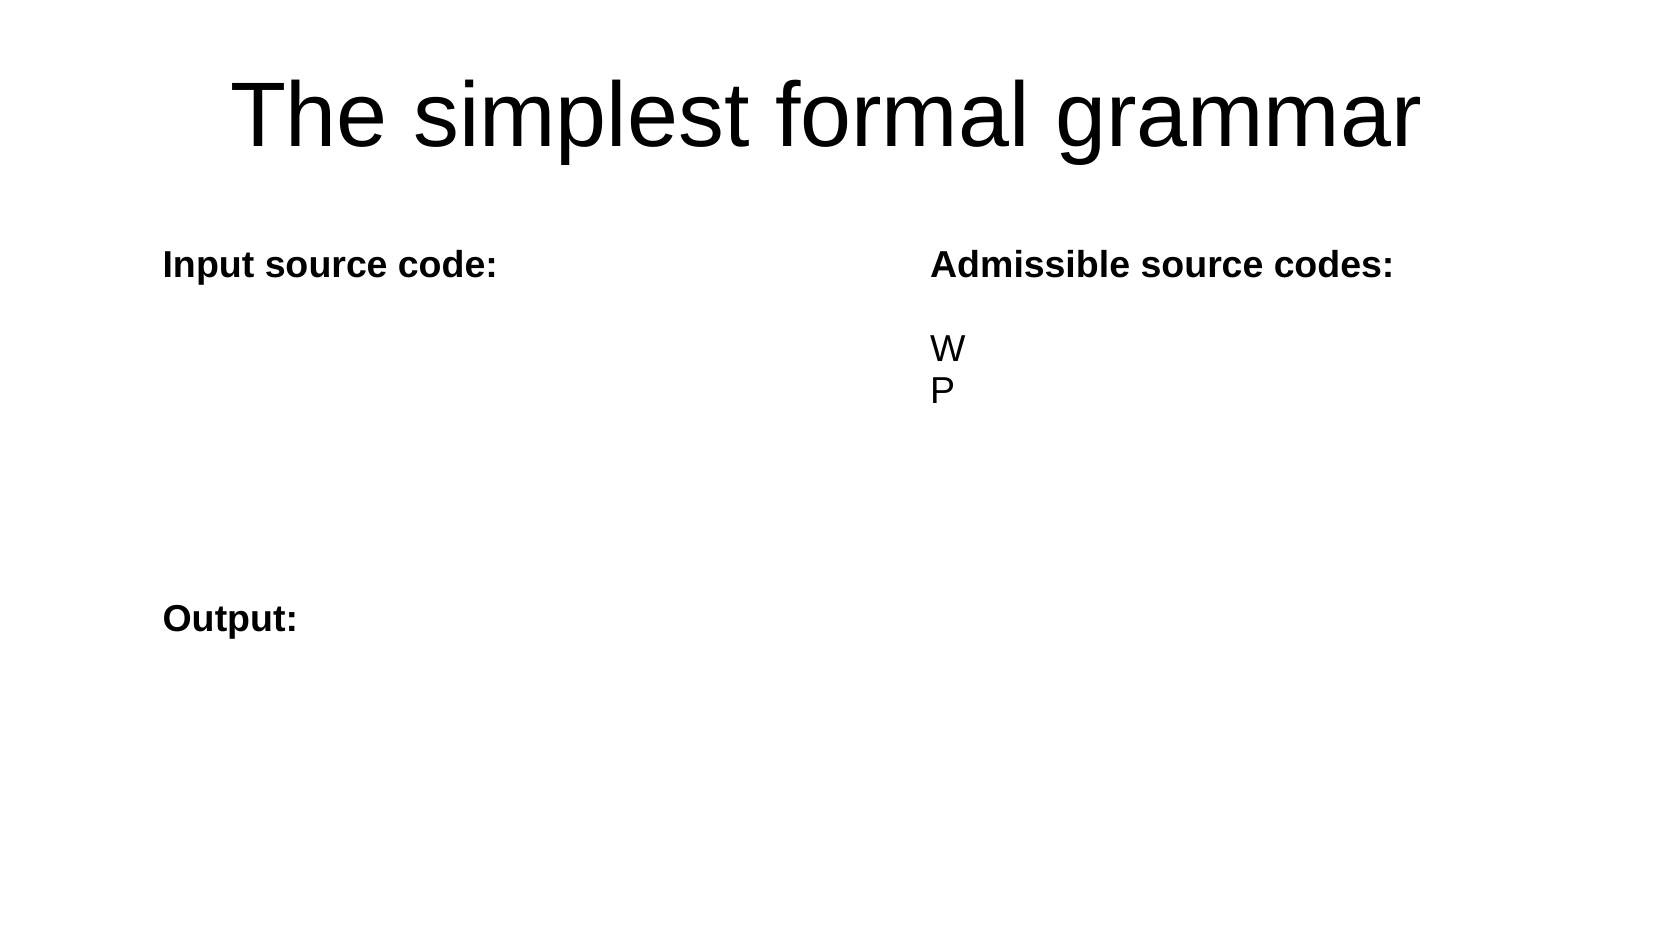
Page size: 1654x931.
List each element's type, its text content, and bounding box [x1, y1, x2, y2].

text_box Output: [147, 590, 680, 732]
title The simplest formal grammar [82, 37, 1571, 193]
text_box Admissible source codes: W P [915, 236, 1447, 419]
text_box Input source code: [147, 236, 680, 378]
